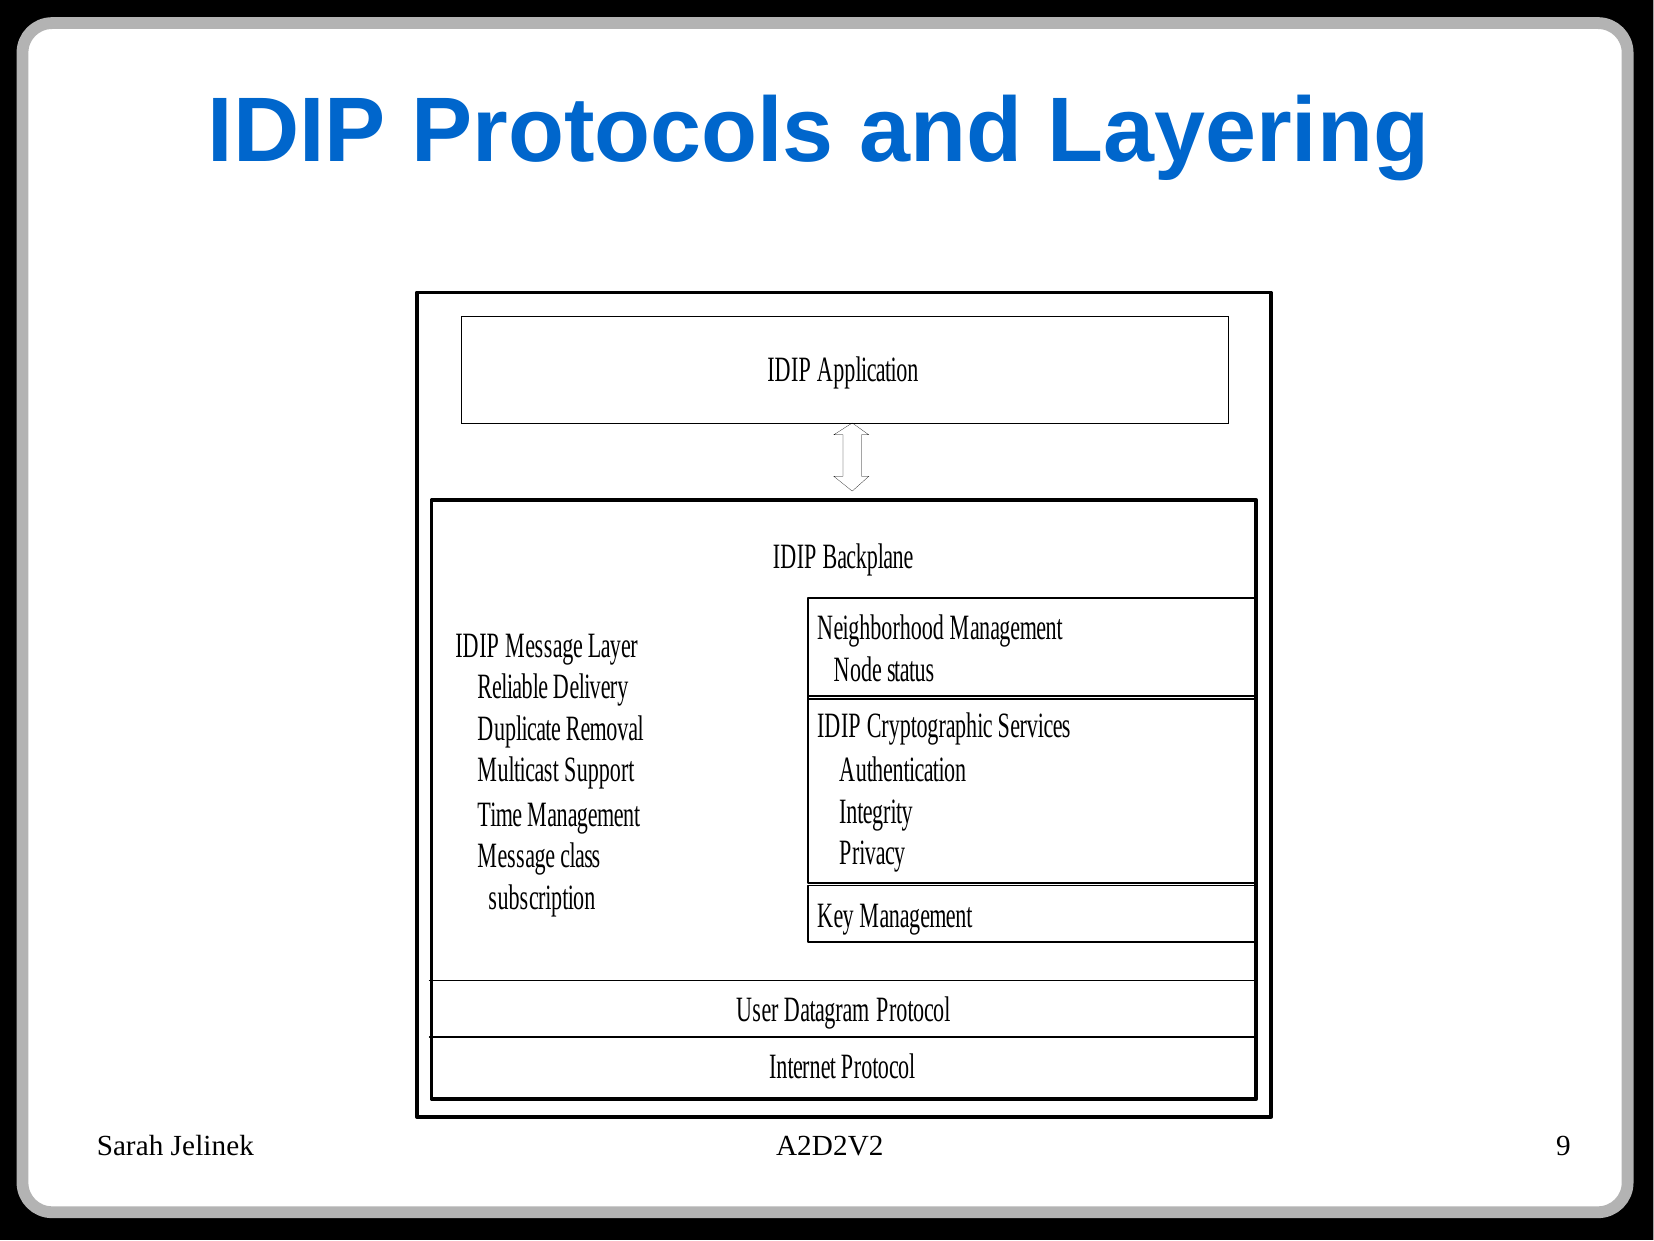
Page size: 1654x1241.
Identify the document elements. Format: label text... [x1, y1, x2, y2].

title IDIP Protocols and Layering [60, 28, 1579, 233]
chart [405, 274, 1281, 1132]
